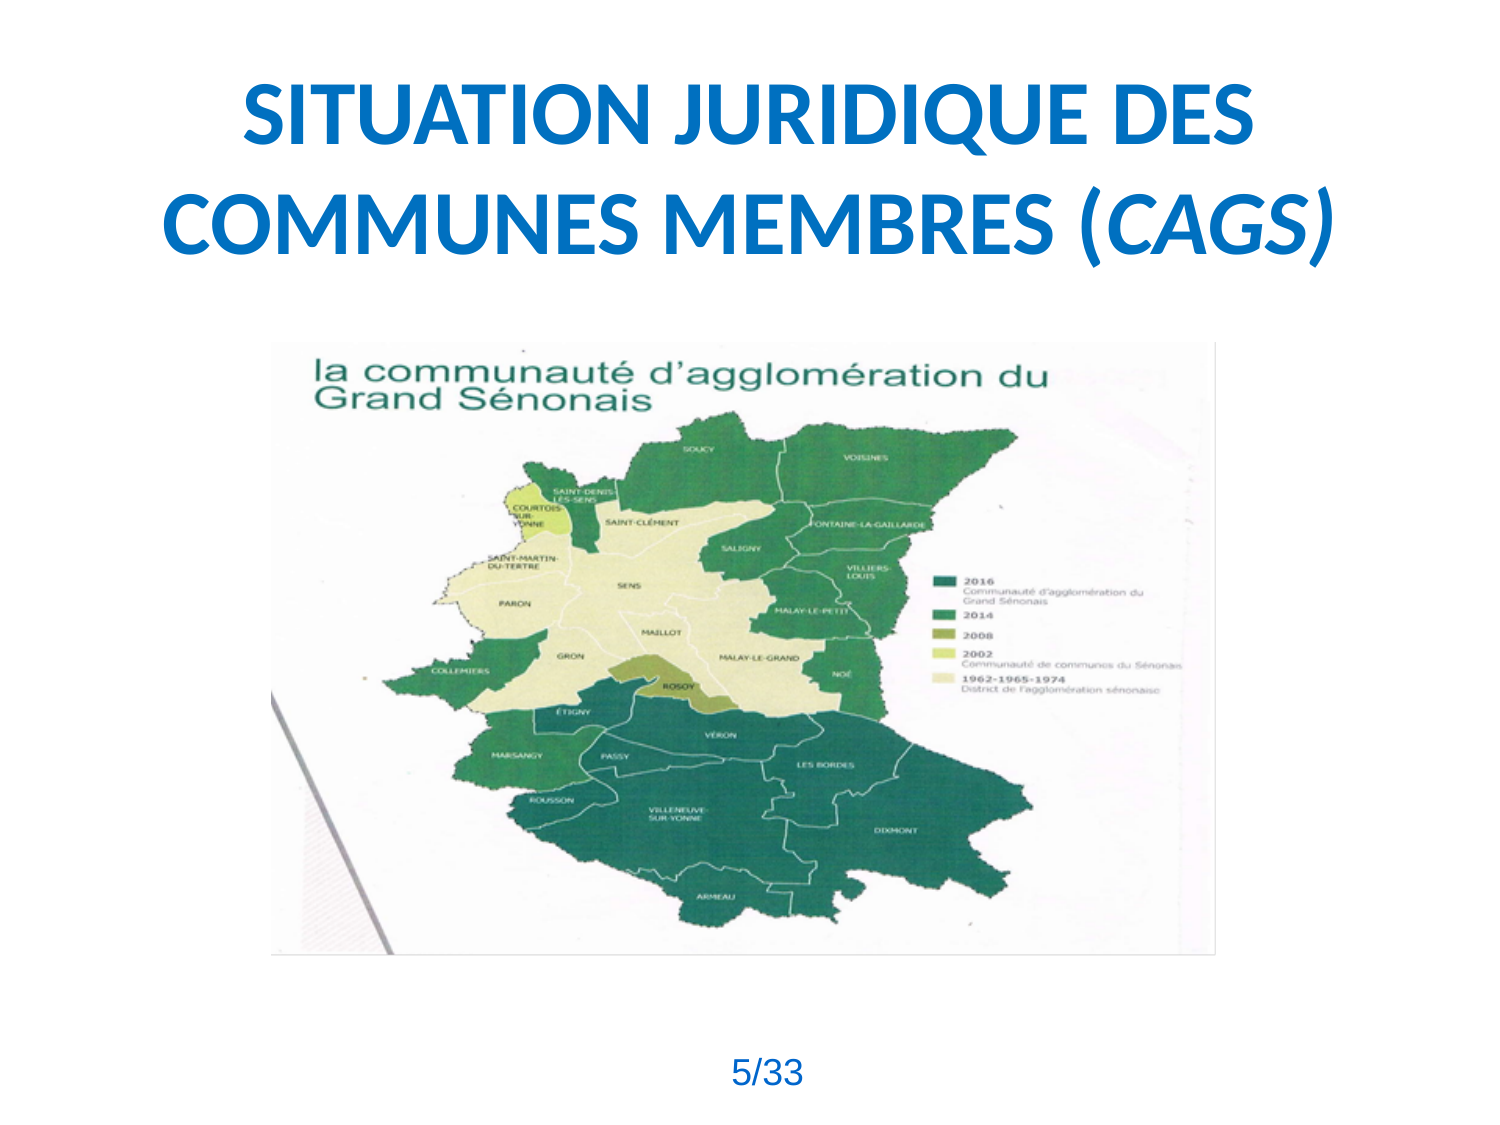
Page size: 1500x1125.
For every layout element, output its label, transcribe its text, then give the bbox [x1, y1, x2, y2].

picture [271, 342, 1217, 957]
text_box 5/33 [661, 1042, 875, 1103]
title SITUATION JURIDIQUE DES COMMUNES MEMBRES (CAGS) [75, 45, 1426, 233]
